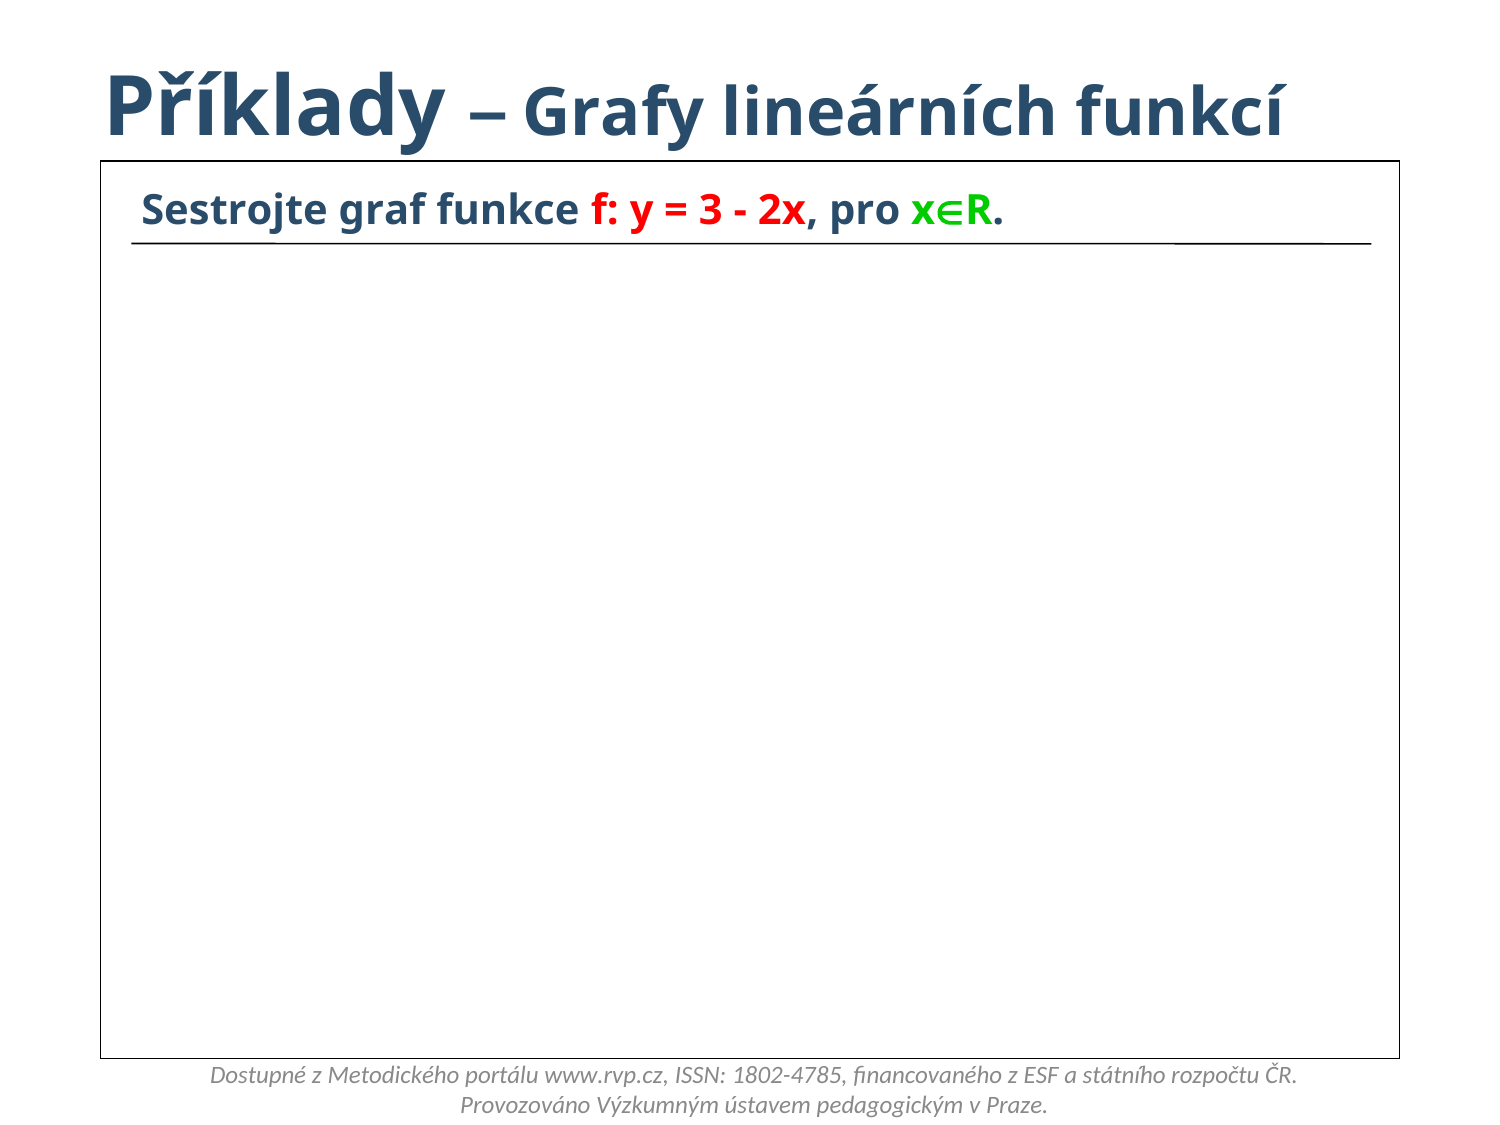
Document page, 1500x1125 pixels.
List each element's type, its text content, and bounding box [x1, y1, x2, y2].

text_box Sestrojte graf funkce f: y = 3 - 2x, pro xR. [126, 160, 1367, 256]
text_box [100, 190, 1400, 1059]
title Příklady – Grafy lineárních funkcí [88, 39, 1414, 190]
